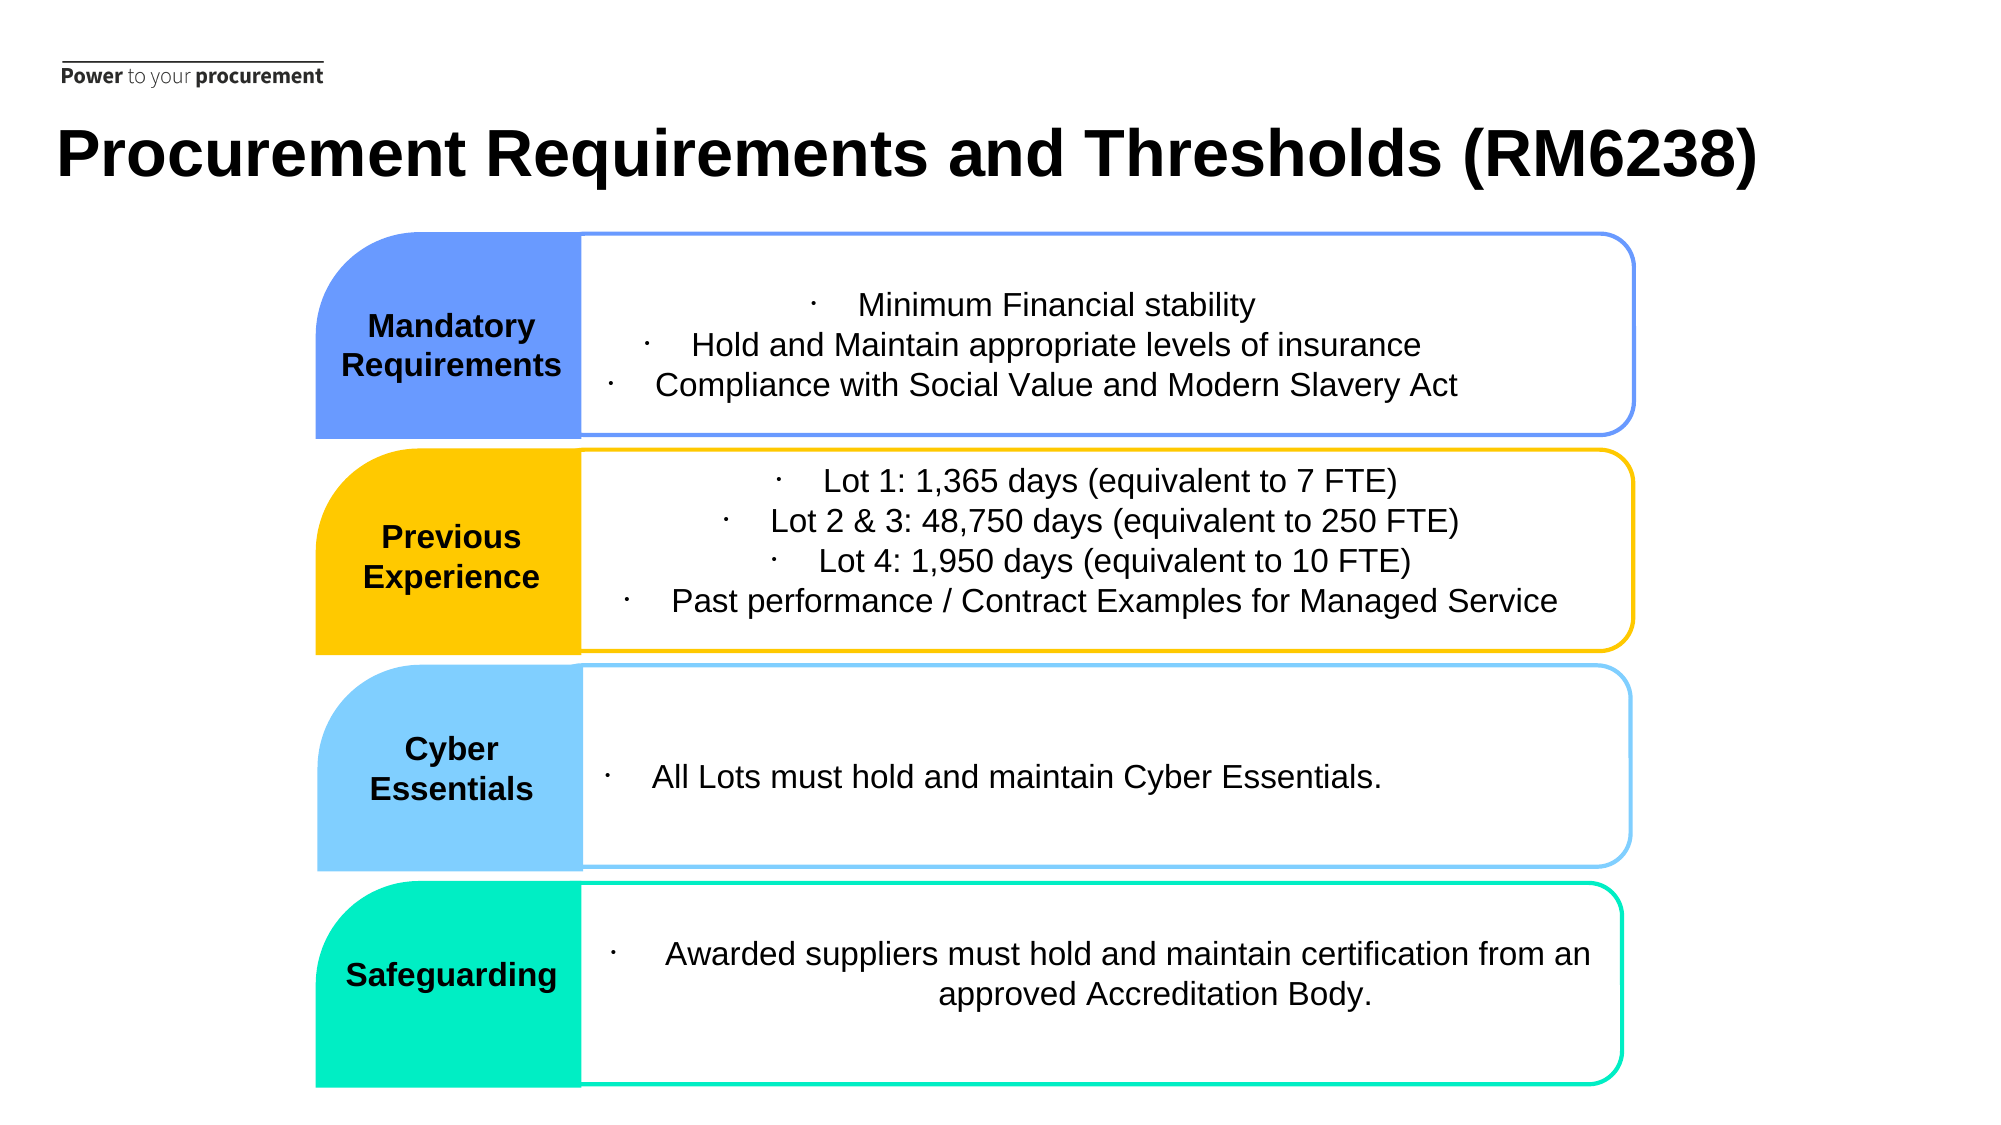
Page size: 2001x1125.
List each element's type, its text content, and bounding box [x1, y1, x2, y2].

text_box All Lots must hold and maintain Cyber Essentials. [584, 665, 1631, 867]
text_box [320, 248, 582, 303]
text_box [322, 448, 582, 515]
text_box Awarded suppliers must hold and maintain certification from an approved Accreditation Body. [582, 882, 1623, 1085]
text_box Previous Experience [288, 515, 615, 714]
text_box Mandatory Requirements [317, 303, 587, 431]
text_box [315, 319, 582, 439]
title Procurement Requirements and Thresholds (RM6238) [56, 109, 1805, 248]
text_box Minimum Financial stability Hold and Maintain appropriate levels of insurance Compliance with Social Value and Modern Slavery Act [582, 248, 1634, 436]
text_box Safeguarding [327, 953, 577, 1063]
text_box [317, 714, 584, 872]
text_box Lot 1: 1,365 days (equivalent to 7 FTE) Lot 2 & 3: 48,750 days (equivalent to 250 FTE) Lot 4: 1,950 days (equivalent to 10 FTE) Past performance / Contract Examples for Managed Service [582, 449, 1634, 652]
text_box Cyber Essentials [327, 727, 577, 838]
